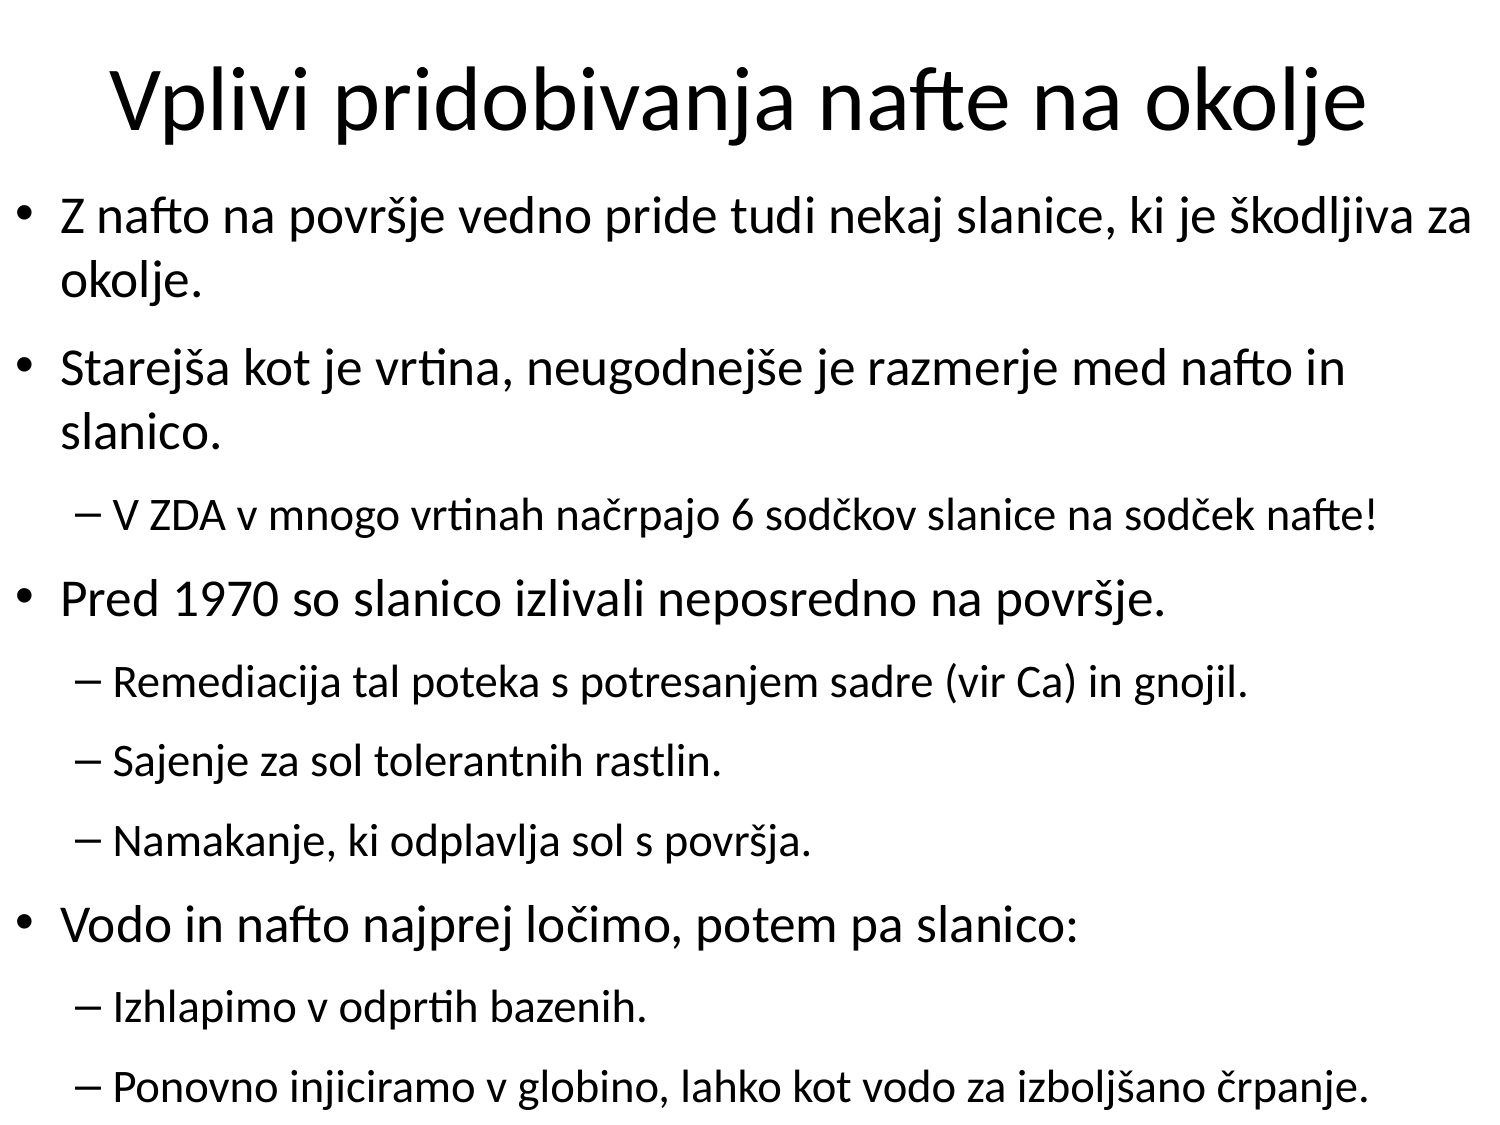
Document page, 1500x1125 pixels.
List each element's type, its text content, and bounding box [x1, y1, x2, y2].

list Z nafto na površje vedno pride tudi nekaj slanice, ki je škodljiva za okolje. Starejša kot je vrtina, neugodnejše je razmerje med nafto in slanico. V ZDA v mnogo vrtinah načrpajo 6 sodčkov slanice na sodček nafte! Pred 1970 so slanico izlivali neposredno na površje. Remediacija tal poteka s potresanjem sadre (vir Ca) in gnojil. Sajenje za sol tolerantnih rastlin. Namakanje, ki odplavlja sol s površja. Vodo in nafto najprej ločimo, potem pa slanico: Izhlapimo v odprtih bazenih. Ponovno injiciramo v globino, lahko kot vodo za izboljšano črpanje. [0, 172, 1500, 1125]
title Vplivi pridobivanja nafte na okolje [64, 0, 1415, 172]
